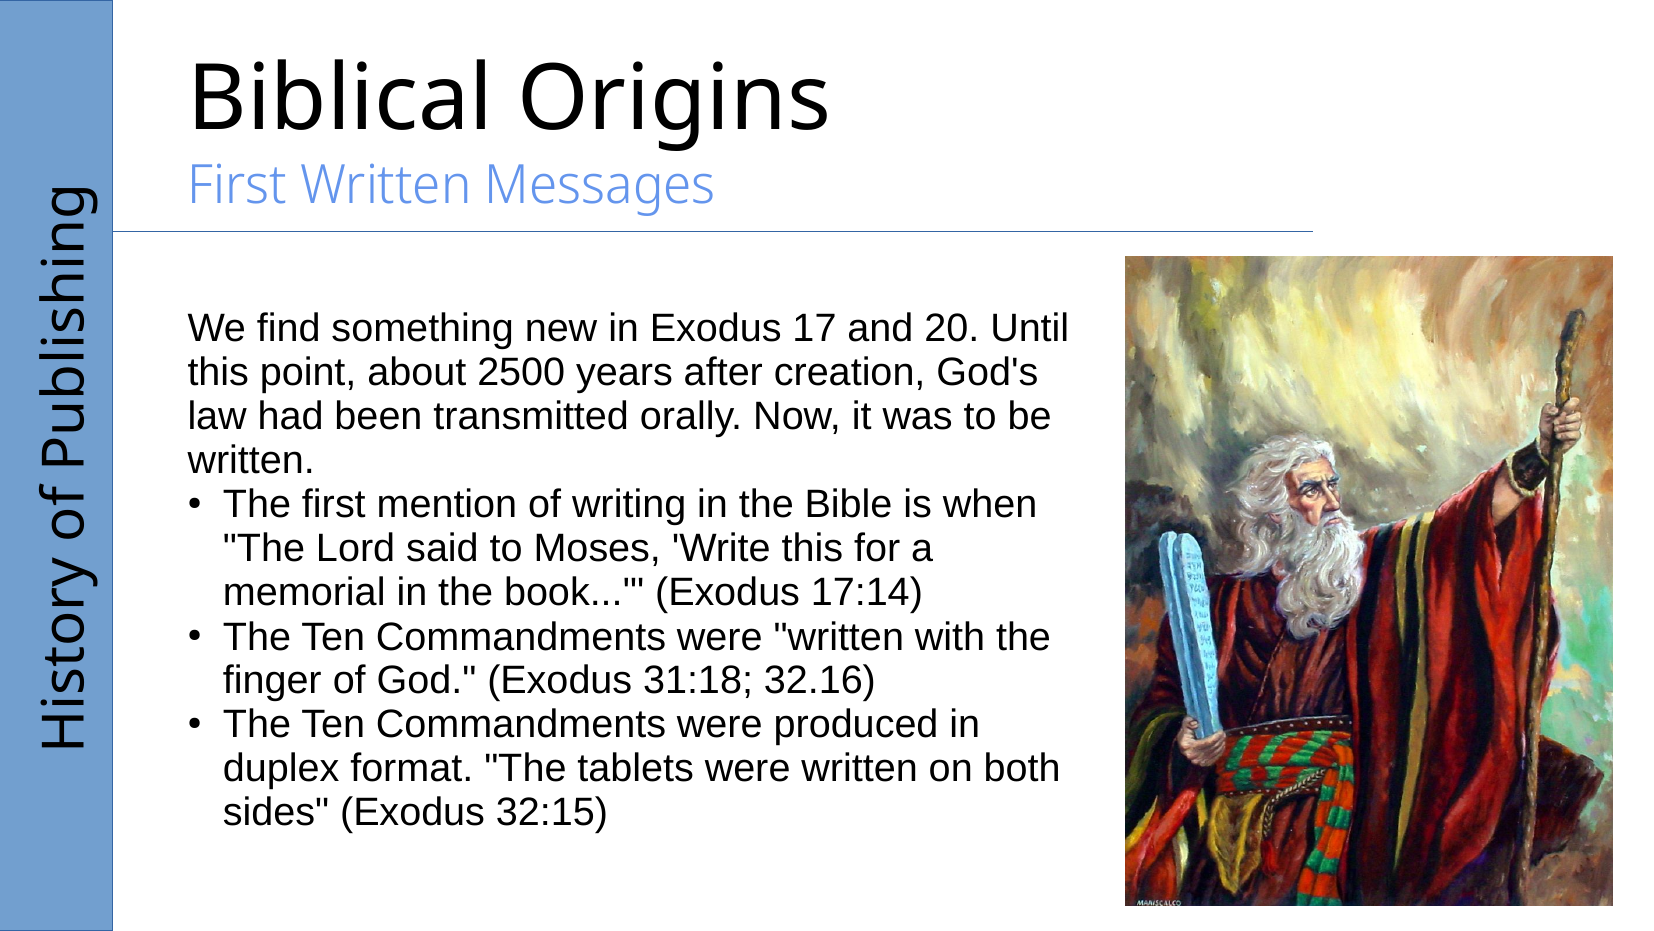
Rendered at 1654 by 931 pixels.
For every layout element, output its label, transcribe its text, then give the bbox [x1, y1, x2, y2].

title Biblical Origins [187, 33, 1571, 125]
text_box [0, 0, 113, 931]
text_box History of Publishing [13, 37, 105, 901]
subtitle We find something new in Exodus 17 and 20. Until this point, about 2500 years after creation, God's law had been transmitted orally. Now, it was to be written. The first mention of writing in the Bible is when "The Lord said to Moses, 'Write this for a memorial in the book...'" (Exodus 17:14) The Ten Commandments were "written with the finger of God." (Exodus 31:18; 32.16) The Ten Commandments were produced in duplex format. "The tablets were written on both sides" (Exodus 32:15) [187, 306, 1088, 864]
title First Written Messages [187, 125, 1571, 239]
picture [1125, 256, 1613, 906]
